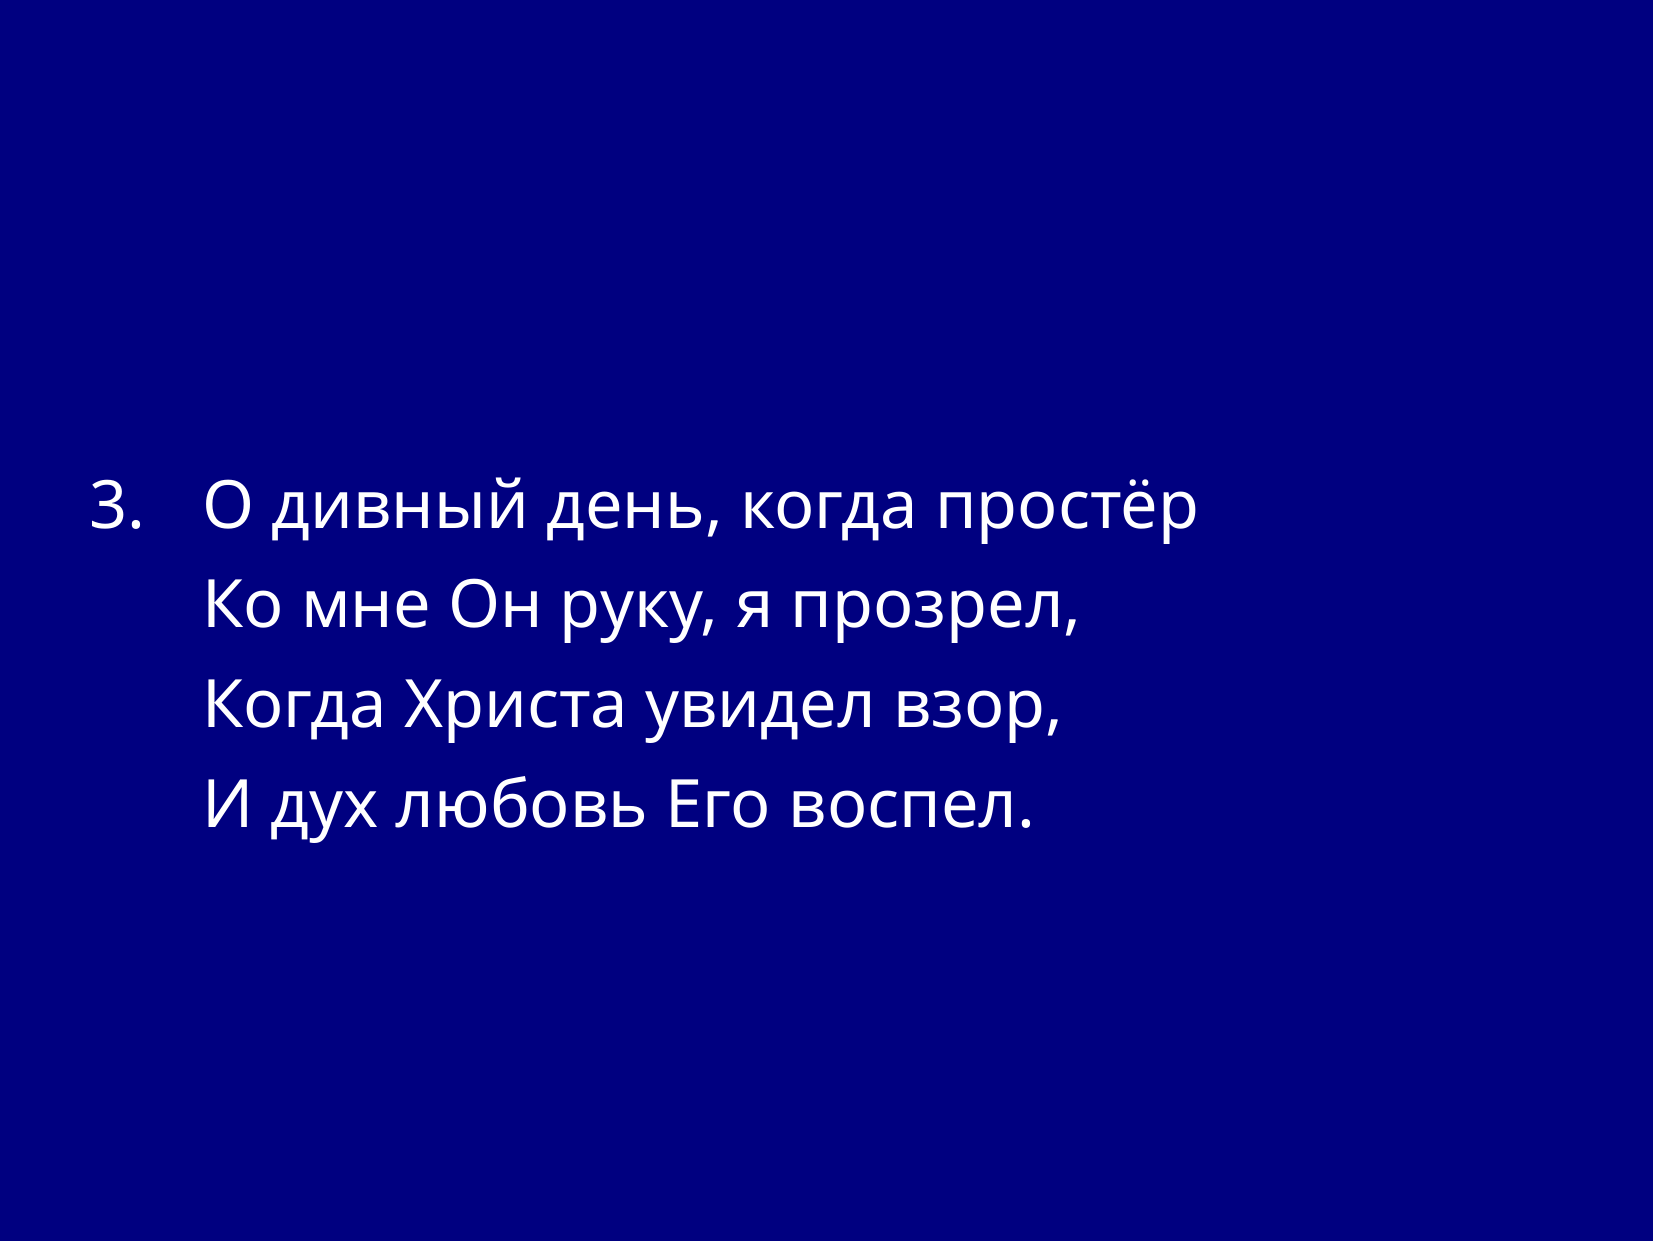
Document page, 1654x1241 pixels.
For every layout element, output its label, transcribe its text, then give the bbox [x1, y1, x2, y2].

text_box 3. О дивный день, когда простёр Ко мне Он руку, я прозрел, Когда Христа увидел взор, И дух любовь Его воспел. [75, 150, 1576, 1163]
